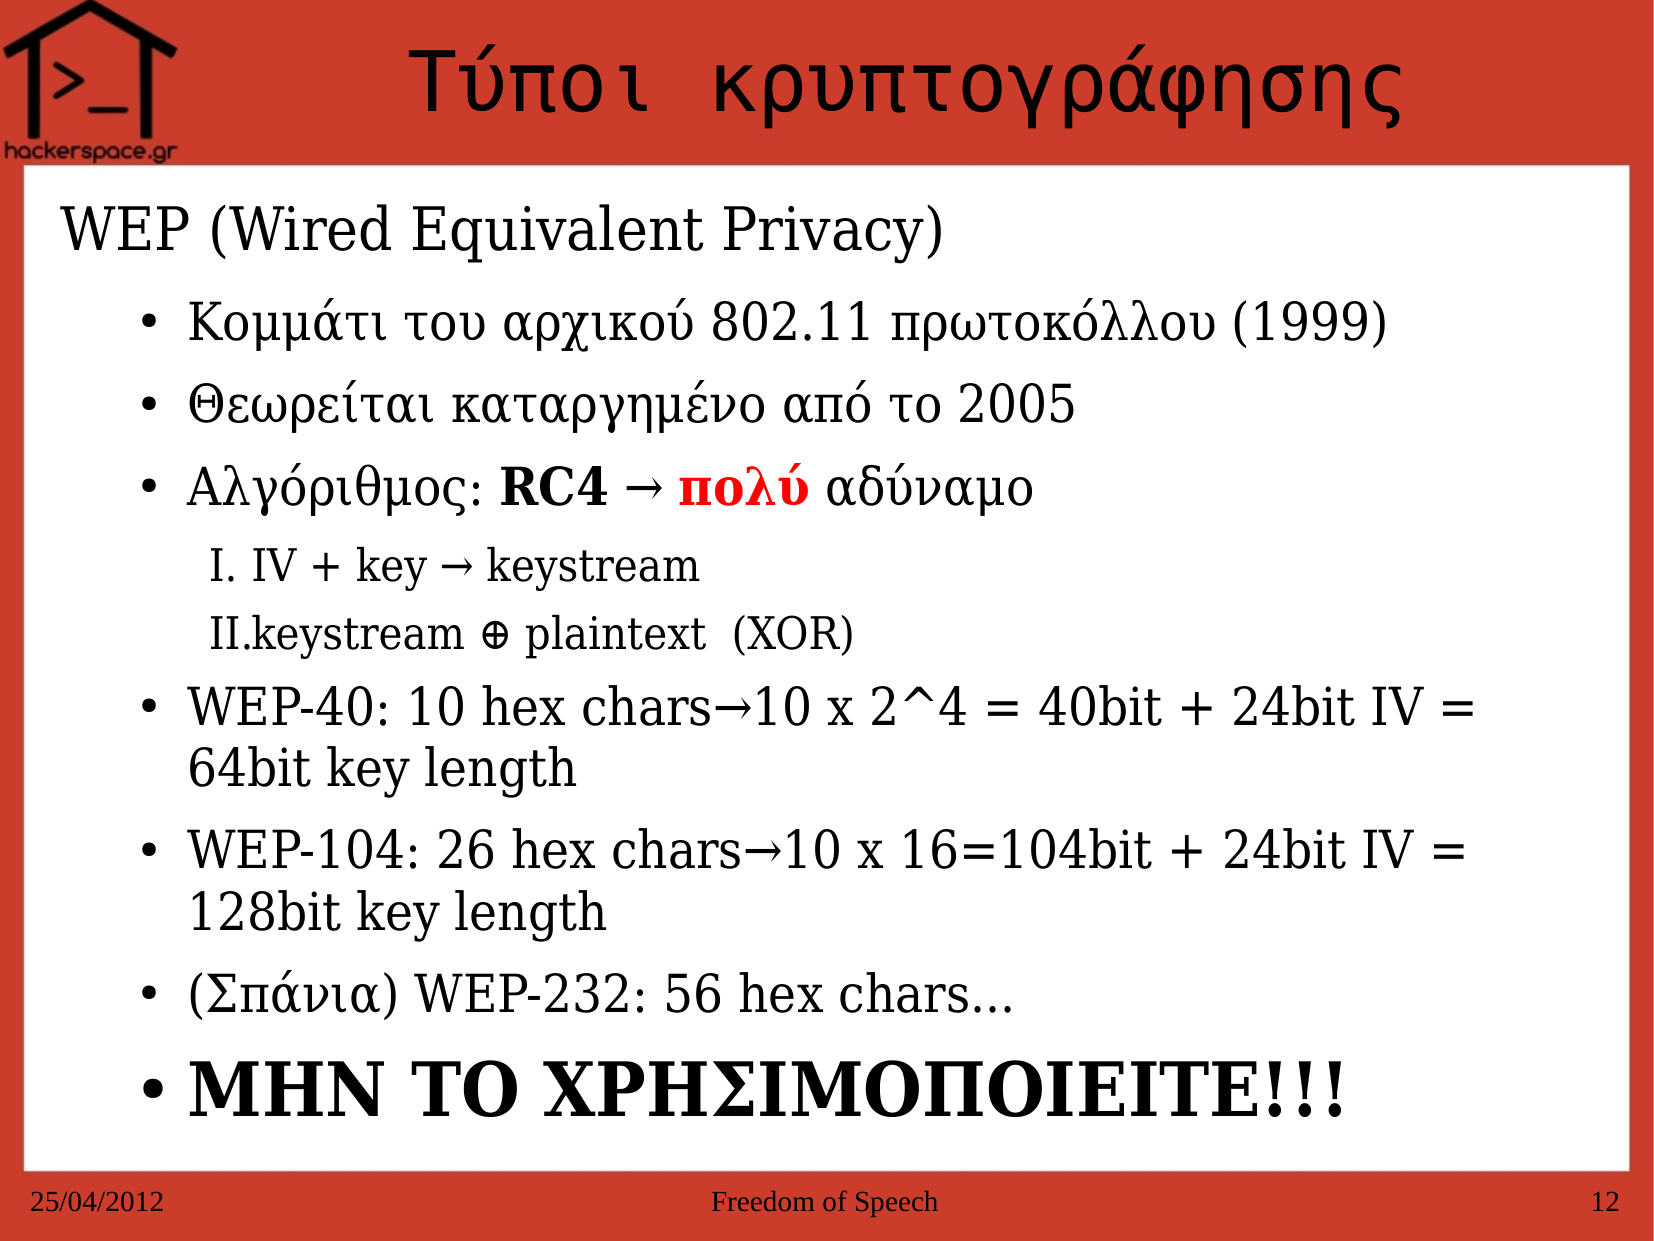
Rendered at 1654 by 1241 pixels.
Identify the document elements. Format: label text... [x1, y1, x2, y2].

picture [0, 0, 1654, 1241]
list WEP (Wired Equivalent Privacy) Κομμάτι του αρχικού 802.11 πρωτοκόλλου (1999) Θεωρείται καταργημένο από το 2005 Αλγόριθμος: RC4 → πολύ αδύναμο IV + key → keystream keystream ⊕ plaintext (XOR) WEP-40: 10 hex chars→10 x 2^4 = 40bit + 24bit IV = 64bit key length WEP-104: 26 hex chars→10 x 16=104bit + 24bit IV = 128bit key length (Σπάνια) WEP-232: 56 hex chars... ΜΗΝ ΤΟ ΧΡΗΣΙΜΟΠΟΙΕΙΤΕ!!! [60, 195, 1591, 1141]
title Τύποι κρυπτογράφησης [195, 15, 1621, 151]
